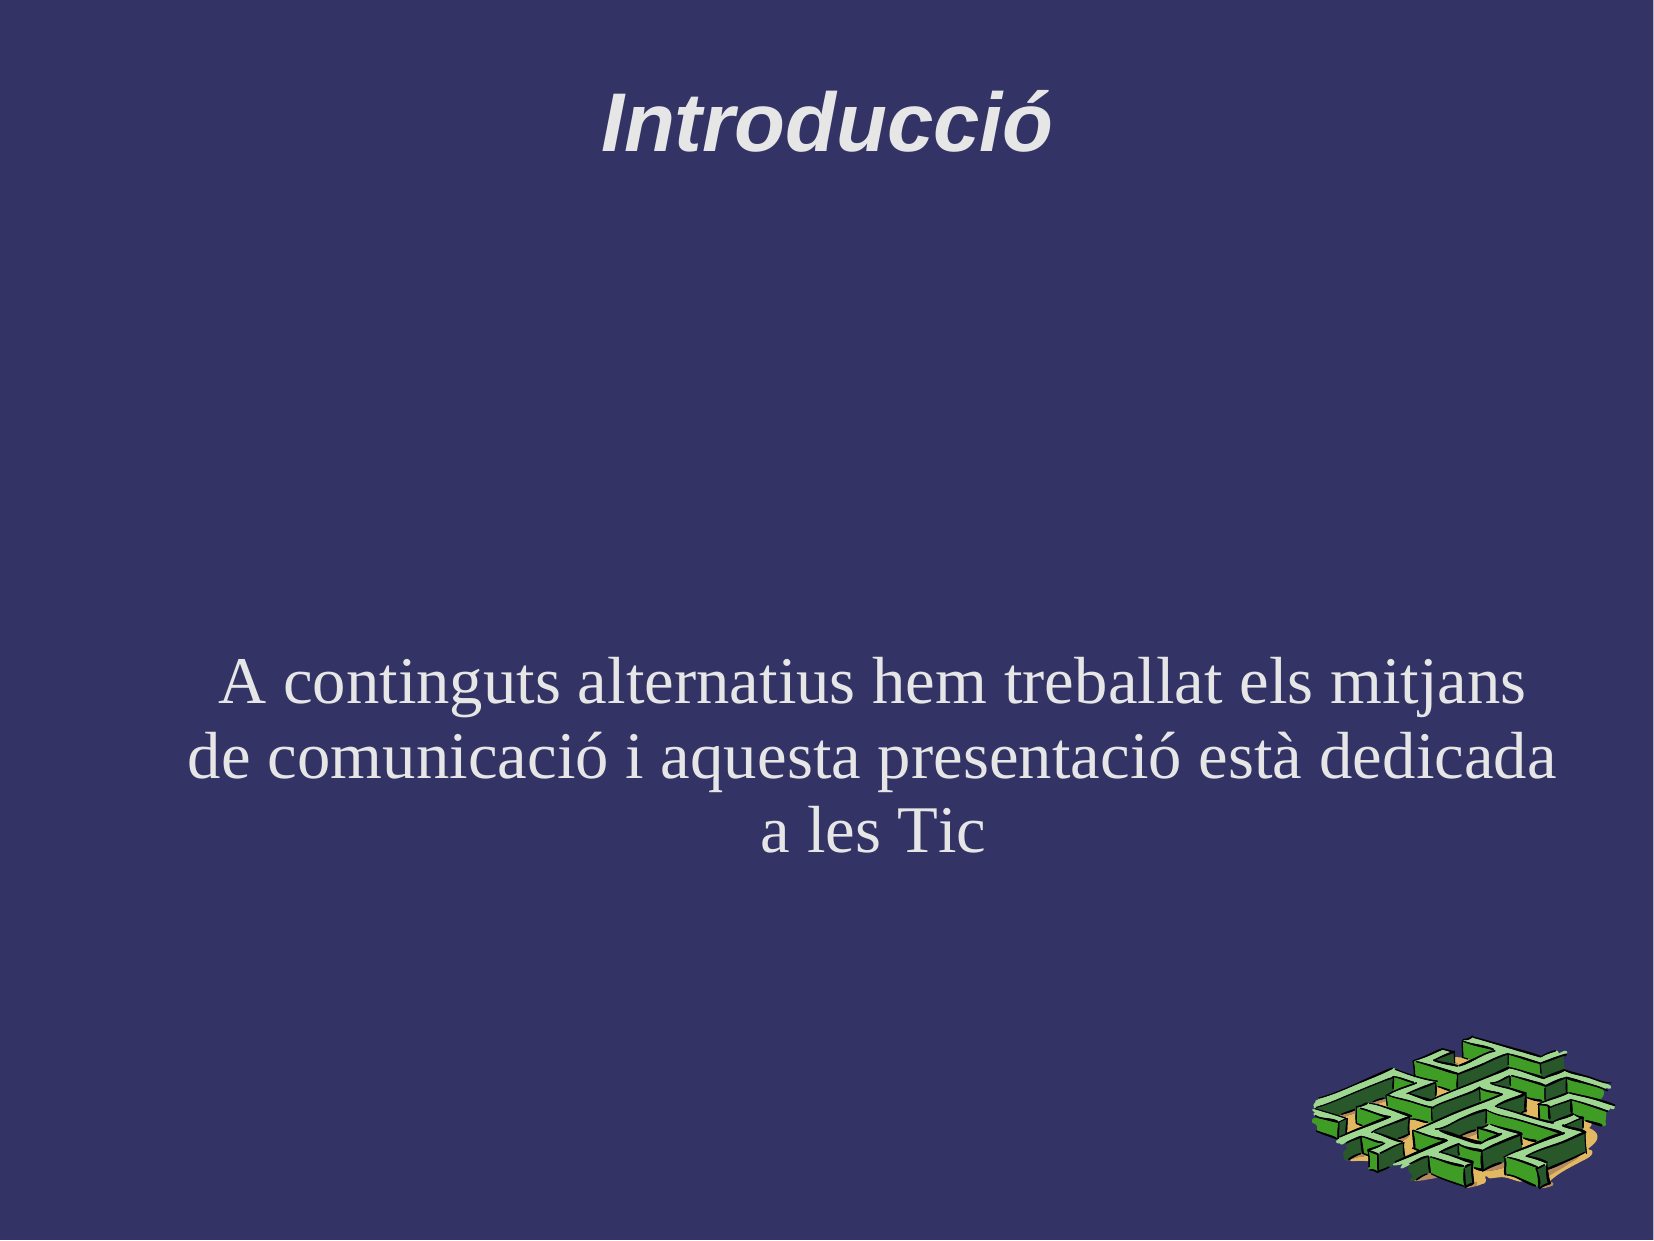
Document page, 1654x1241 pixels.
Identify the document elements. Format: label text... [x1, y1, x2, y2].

title Introducció [121, 19, 1534, 227]
subtitle A continguts alternatius hem treballat els mitjans de comunicació i aquesta presentació està dedicada a les Tic [178, 364, 1570, 1147]
